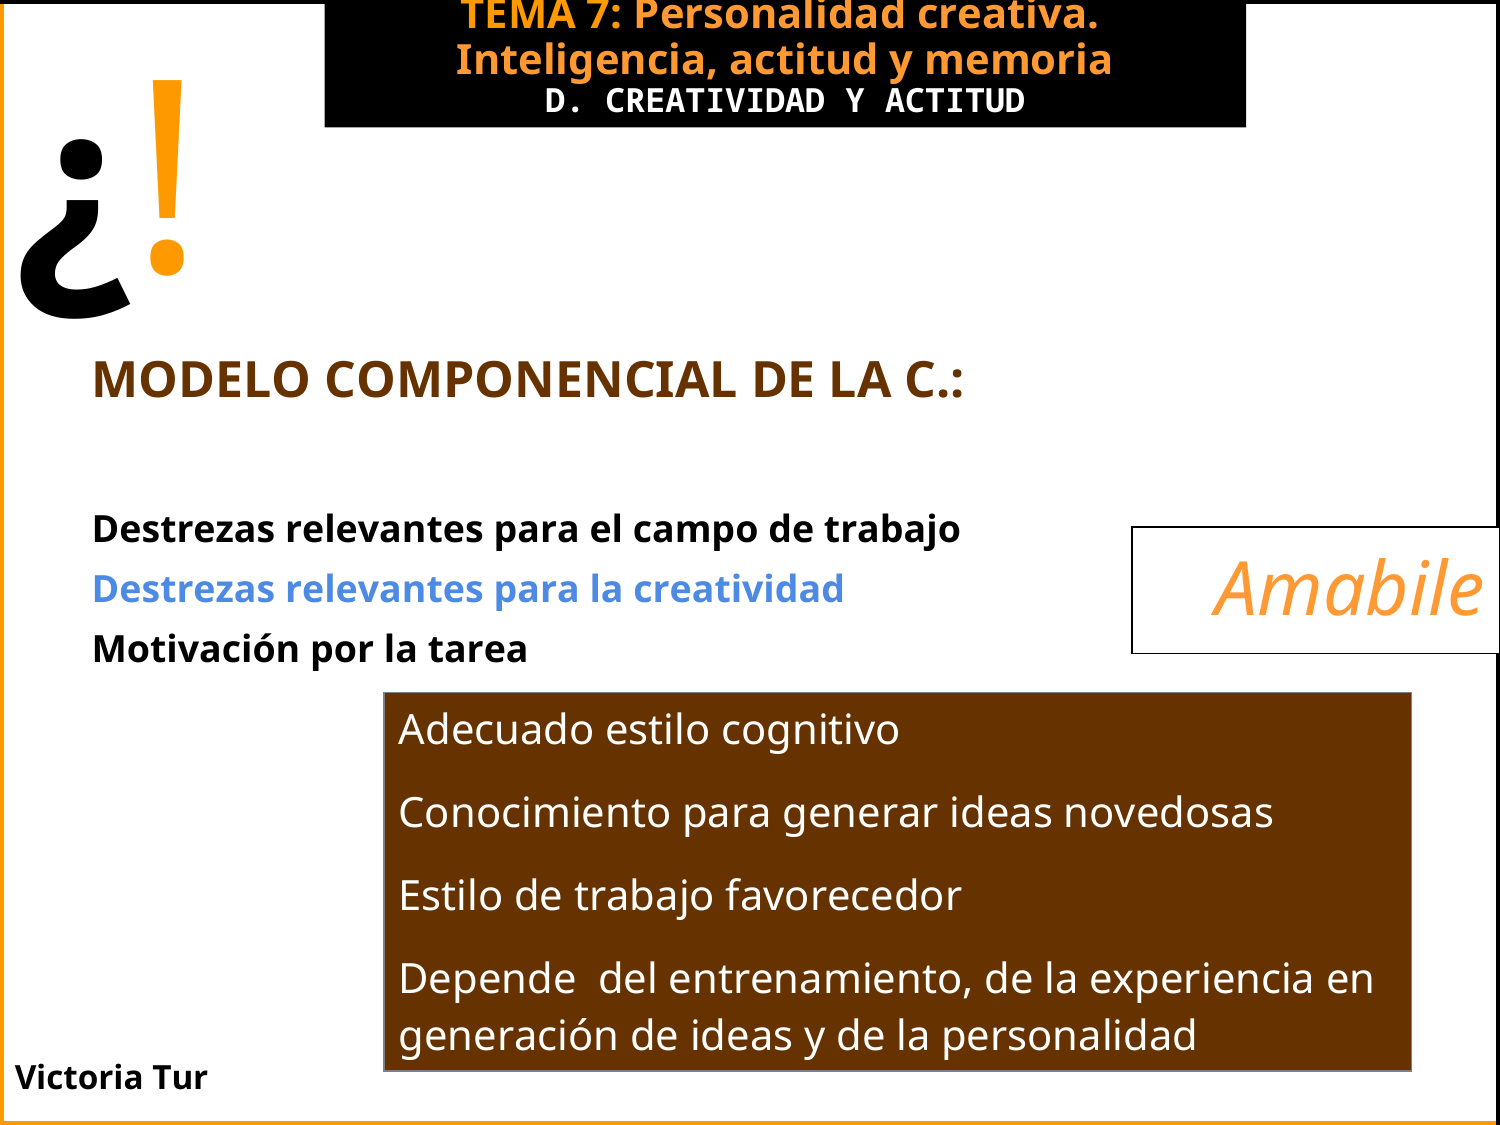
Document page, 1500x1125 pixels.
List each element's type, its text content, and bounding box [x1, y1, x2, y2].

text_box Adecuado estilo cognitivo Conocimiento para generar ideas novedosas Estilo de trabajo favorecedor Depende del entrenamiento, de la experiencia en generación de ideas y de la personalidad [383, 692, 1412, 1071]
title Amabile [1131, 527, 1500, 654]
list MODELO COMPONENCIAL DE LA C.: Destrezas relevantes para el campo de trabajo Destrezas relevantes para la creatividad Motivación por la tarea [76, 255, 1427, 998]
